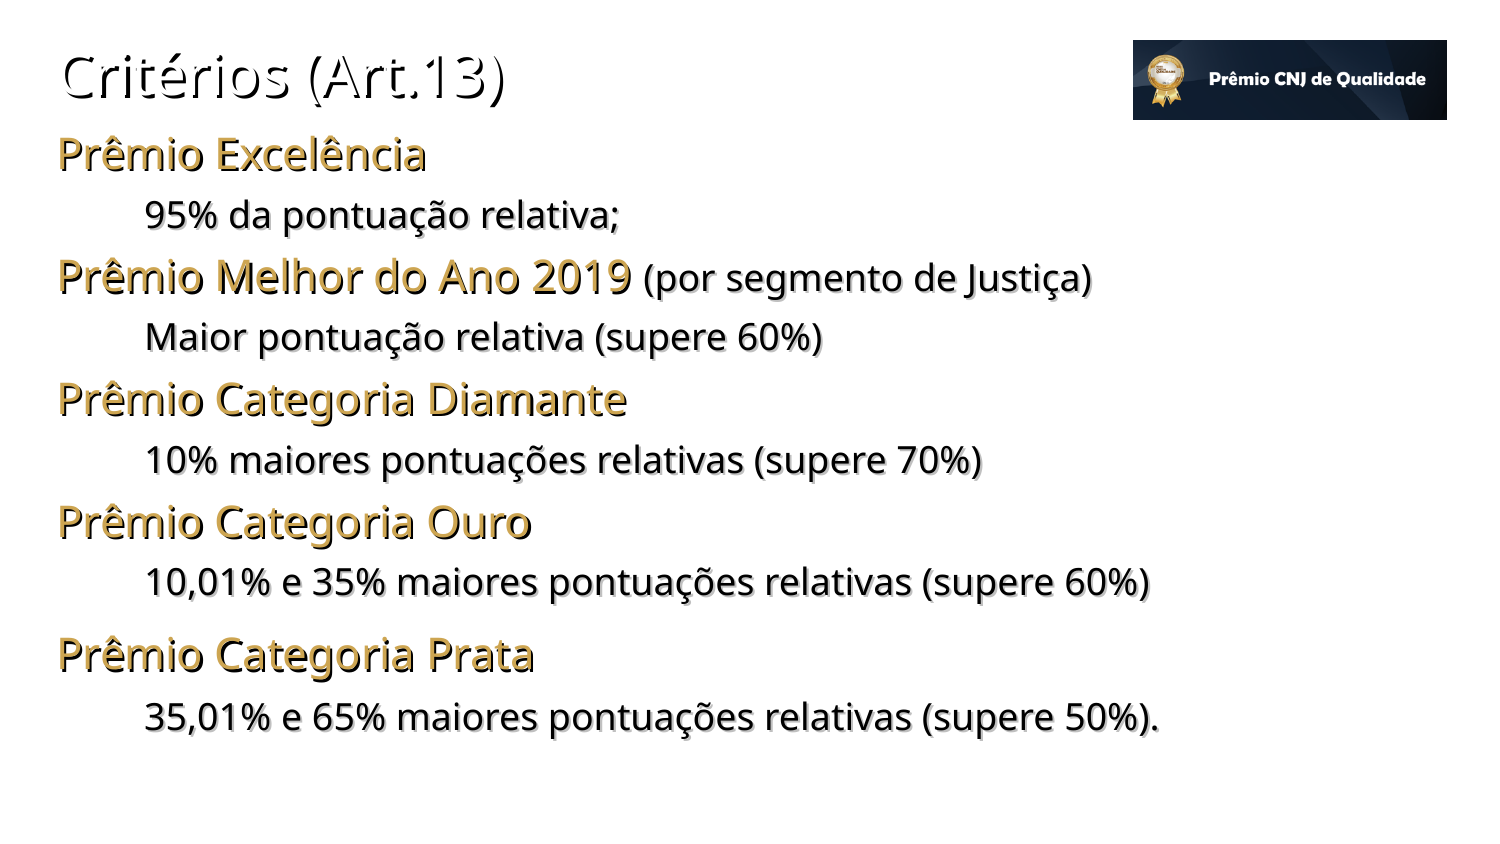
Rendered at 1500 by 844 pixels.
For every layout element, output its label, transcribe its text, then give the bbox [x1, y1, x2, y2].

picture [1133, 40, 1447, 121]
title Critérios (Art.13) [41, 29, 810, 113]
list Prêmio Excelência 95% da pontuação relativa; Prêmio Melhor do Ano 2019 (por segmento de Justiça) Maior pontuação relativa (supere 60%) Prêmio Categoria Diamante 10% maiores pontuações relativas (supere 70%) Prêmio Categoria Ouro 10,01% e 35% maiores pontuações relativas (supere 60%) Prêmio Categoria Prata 35,01% e 65% maiores pontuações relativas (supere 50%). [41, 118, 1392, 818]
